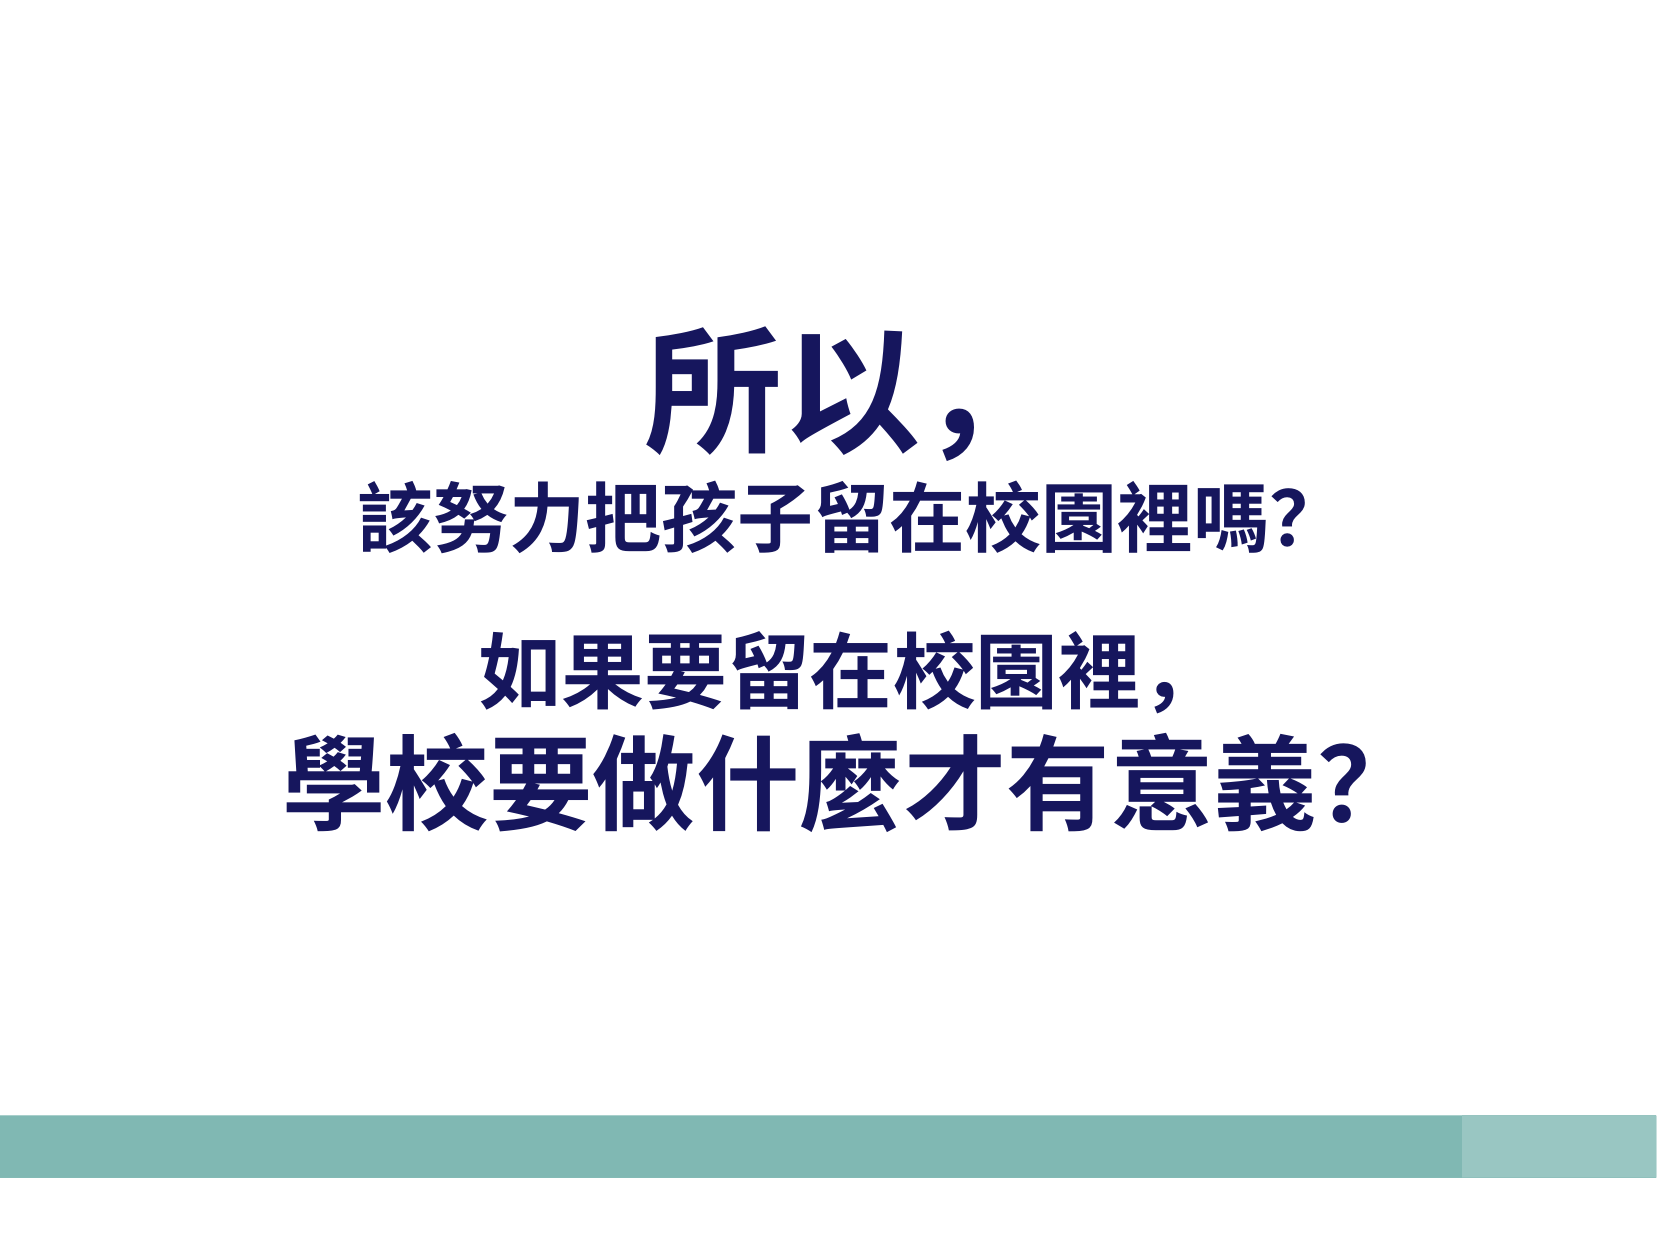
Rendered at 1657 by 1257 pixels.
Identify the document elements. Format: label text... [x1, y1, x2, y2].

text_box 所以， 該努力把孩子留在校園裡嗎？ 如果要留在校園裡， 學校要做什麼才有意義？ [190, 297, 1514, 851]
